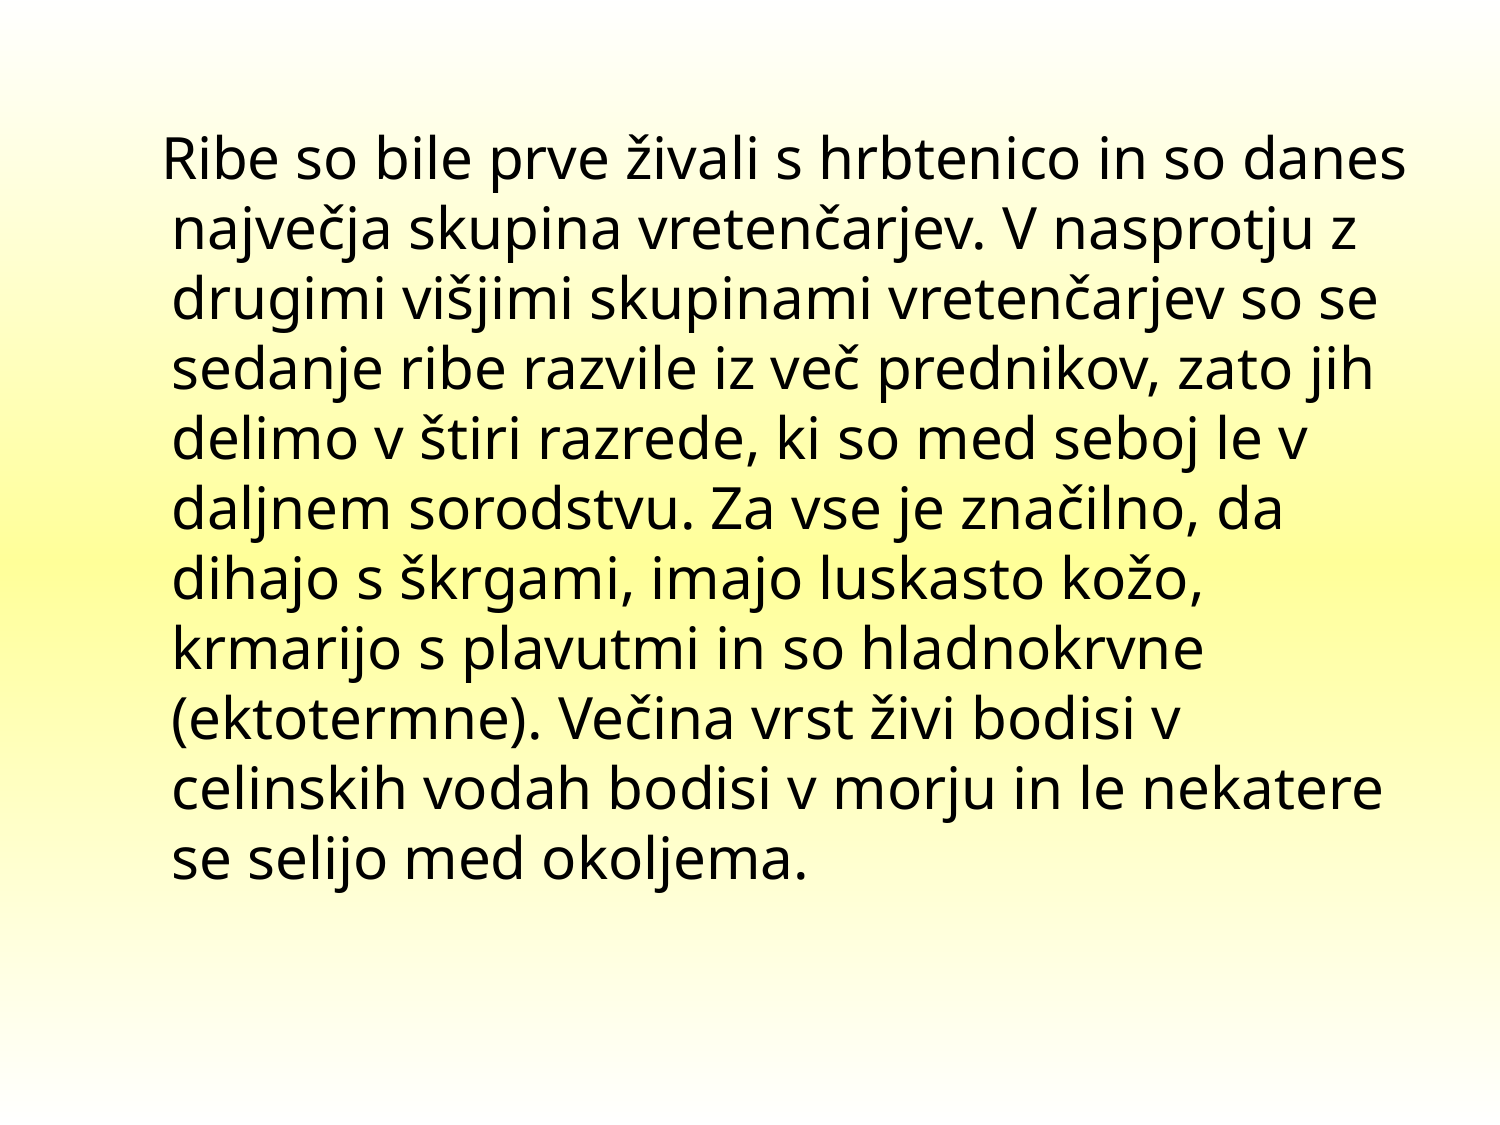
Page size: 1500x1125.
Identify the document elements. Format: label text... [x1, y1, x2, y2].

list Ribe so bile prve živali s hrbtenico in so danes največja skupina vretenčarjev. V nasprotju z drugimi višjimi skupinami vretenčarjev so se sedanje ribe razvile iz več prednikov, zato jih delimo v štiri razrede, ki so med seboj le v daljnem sorodstvu. Za vse je značilno, da dihajo s škrgami, imajo luskasto kožo, krmarijo s plavutmi in so hladnokrvne (ektotermne). Večina vrst živi bodisi v celinskih vodah bodisi v morju in le nekatere se selijo med okoljema. [100, 113, 1427, 976]
